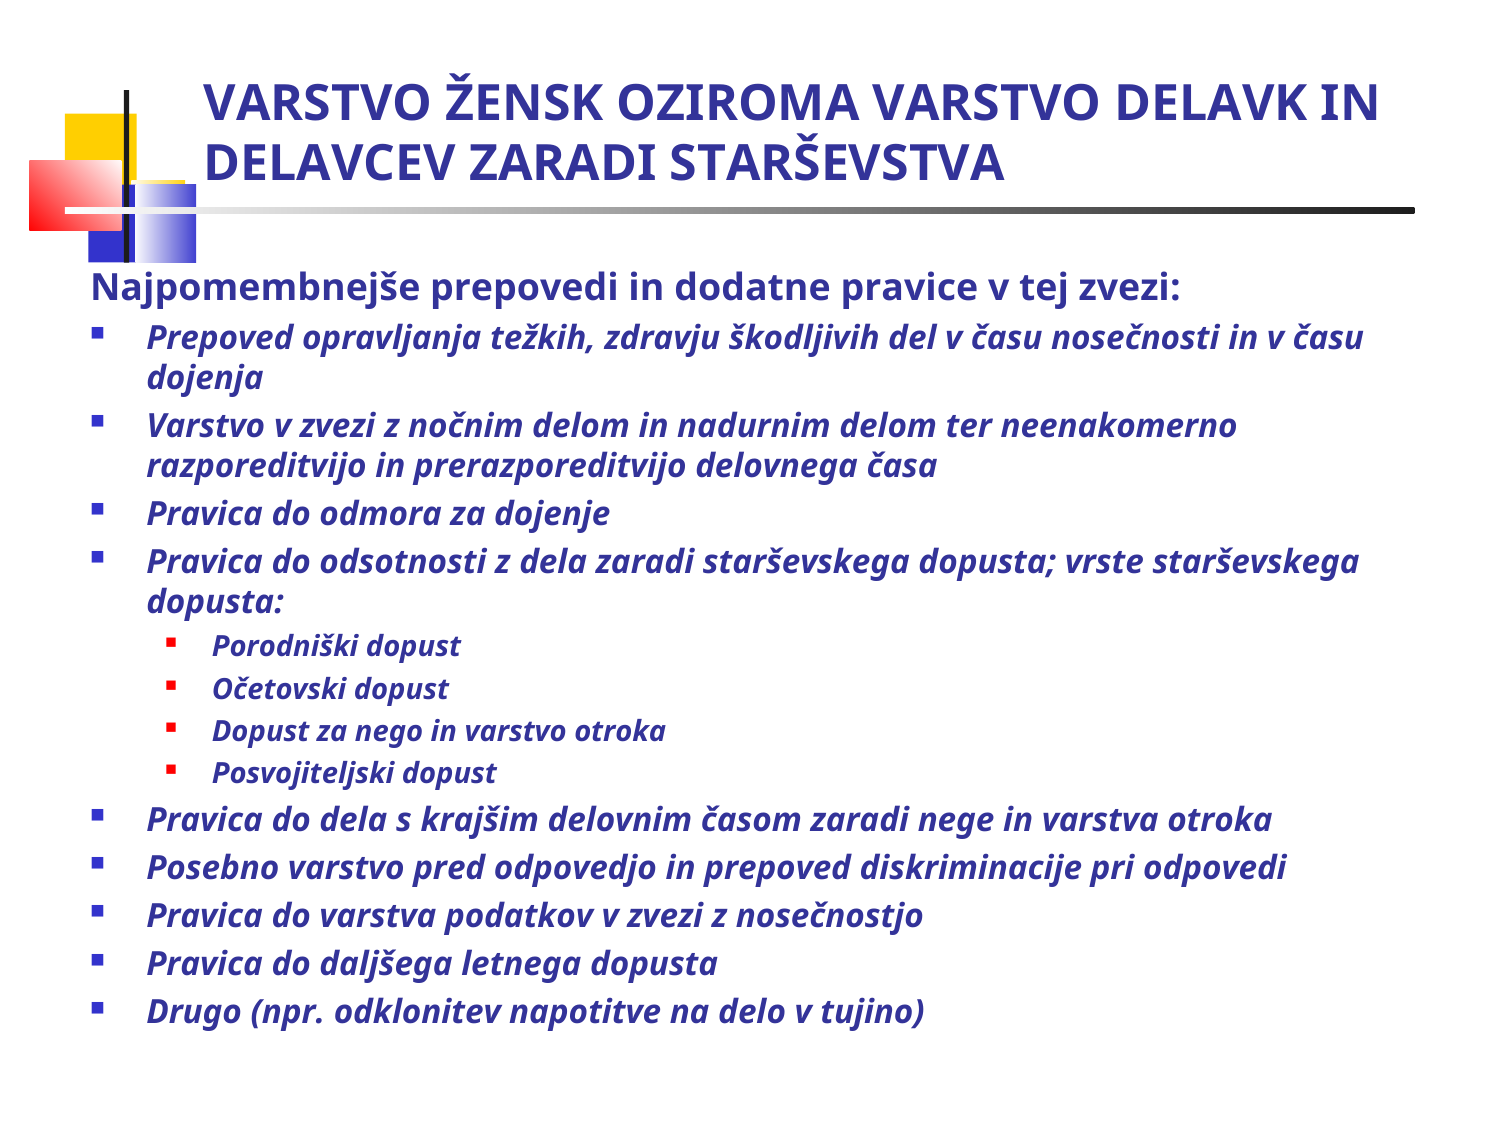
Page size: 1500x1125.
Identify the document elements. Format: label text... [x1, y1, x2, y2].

title VARSTVO ŽENSK OZIROMA VARSTVO DELAVK IN DELAVCEV ZARADI STARŠEVSTVA [188, 35, 1468, 199]
list Najpomembnejše prepovedi in dodatne pravice v tej zvezi: Prepoved opravljanja težkih, zdravju škodljivih del v času nosečnosti in v času dojenja Varstvo v zvezi z nočnim delom in nadurnim delom ter neenakomerno razporeditvijo in prerazporeditvijo delovnega časa Pravica do odmora za dojenje Pravica do odsotnosti z dela zaradi starševskega dopusta; vrste starševskega dopusta: Porodniški dopust Očetovski dopust Dopust za nego in varstvo otroka Posvojiteljski dopust Pravica do dela s krajšim delovnim časom zaradi nege in varstva otroka Posebno varstvo pred odpovedjo in prepoved diskriminacije pri odpovedi Pravica do varstva podatkov v zvezi z nosečnostjo Pravica do daljšega letnega dopusta Drugo (npr. odklonitev napotitve na delo v tujino) [75, 255, 1426, 1005]
